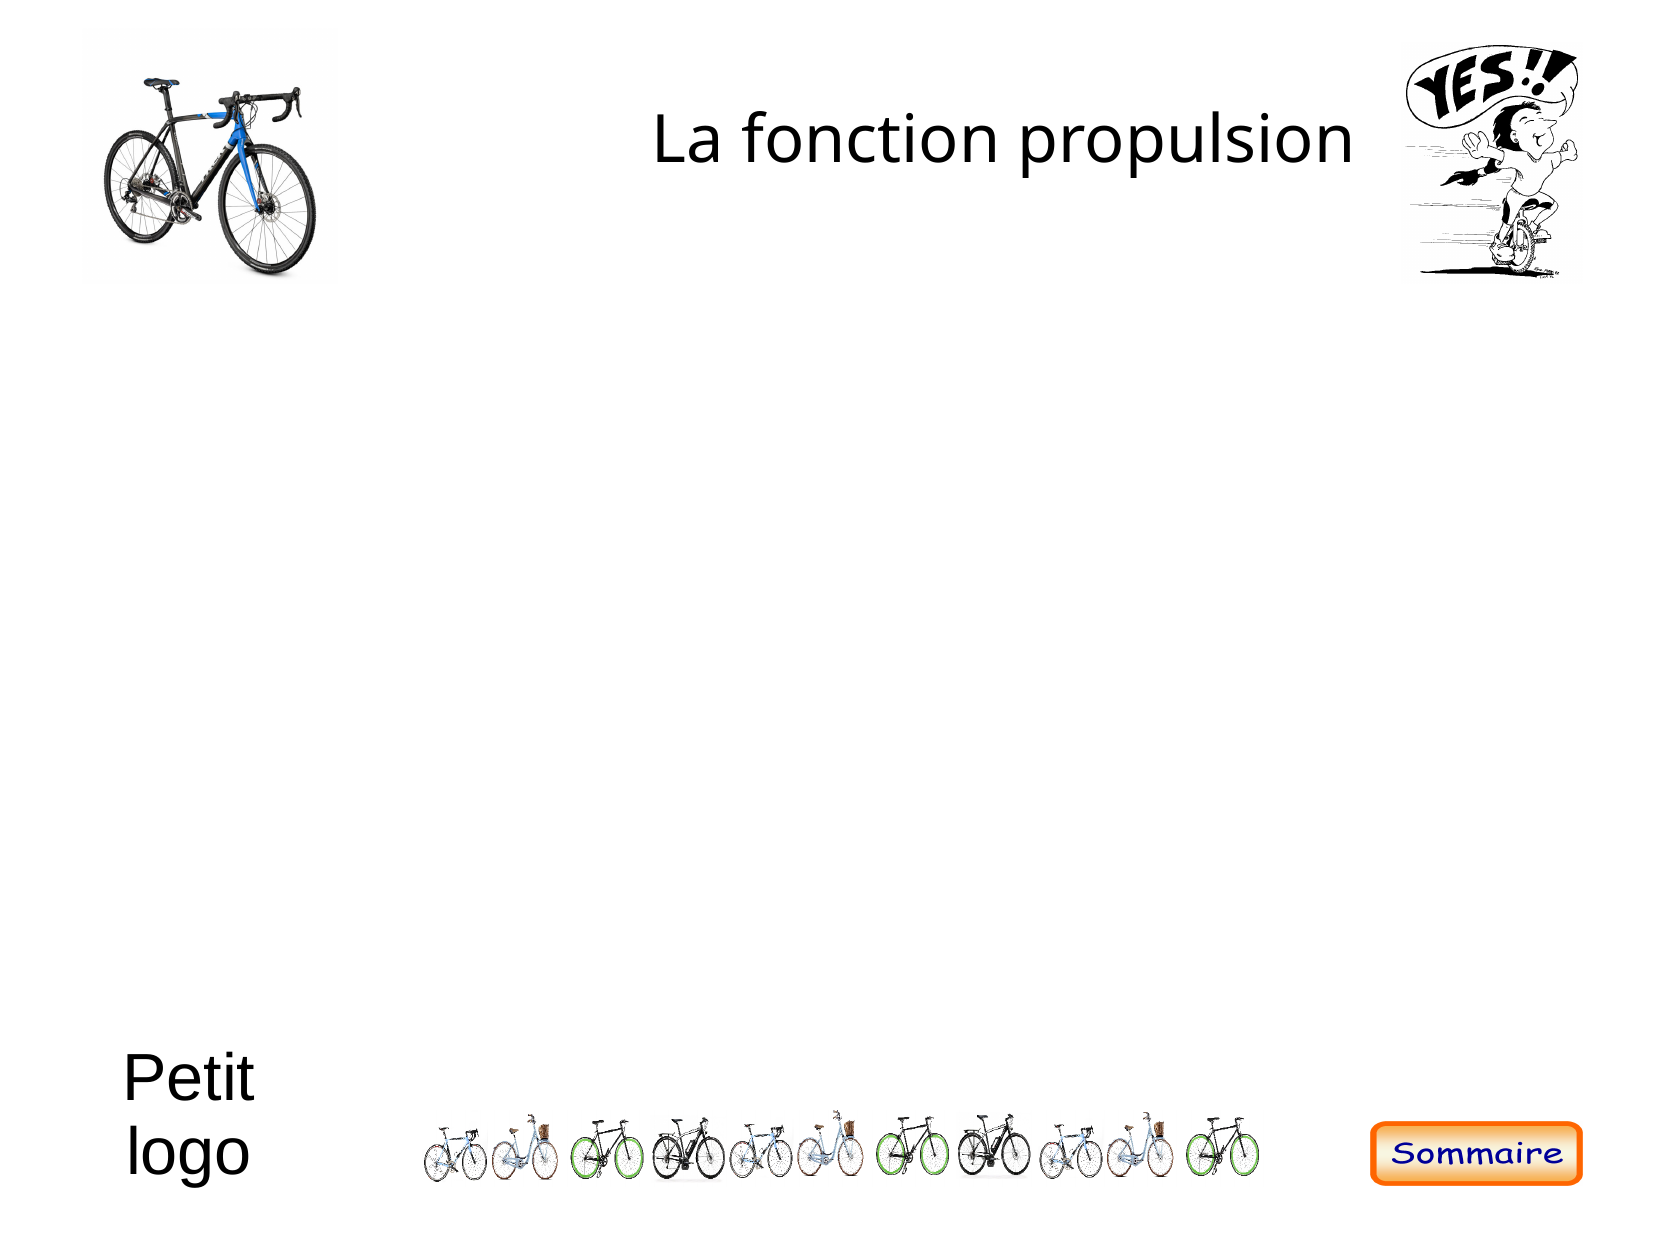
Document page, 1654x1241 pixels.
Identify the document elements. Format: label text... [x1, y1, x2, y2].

title La fonction propulsion [425, 49, 1401, 225]
text_box Petit logo [82, 1039, 296, 1190]
picture [82, 28, 338, 284]
picture [422, 1110, 1264, 1187]
picture [1401, 42, 1583, 284]
picture [1370, 1121, 1583, 1186]
